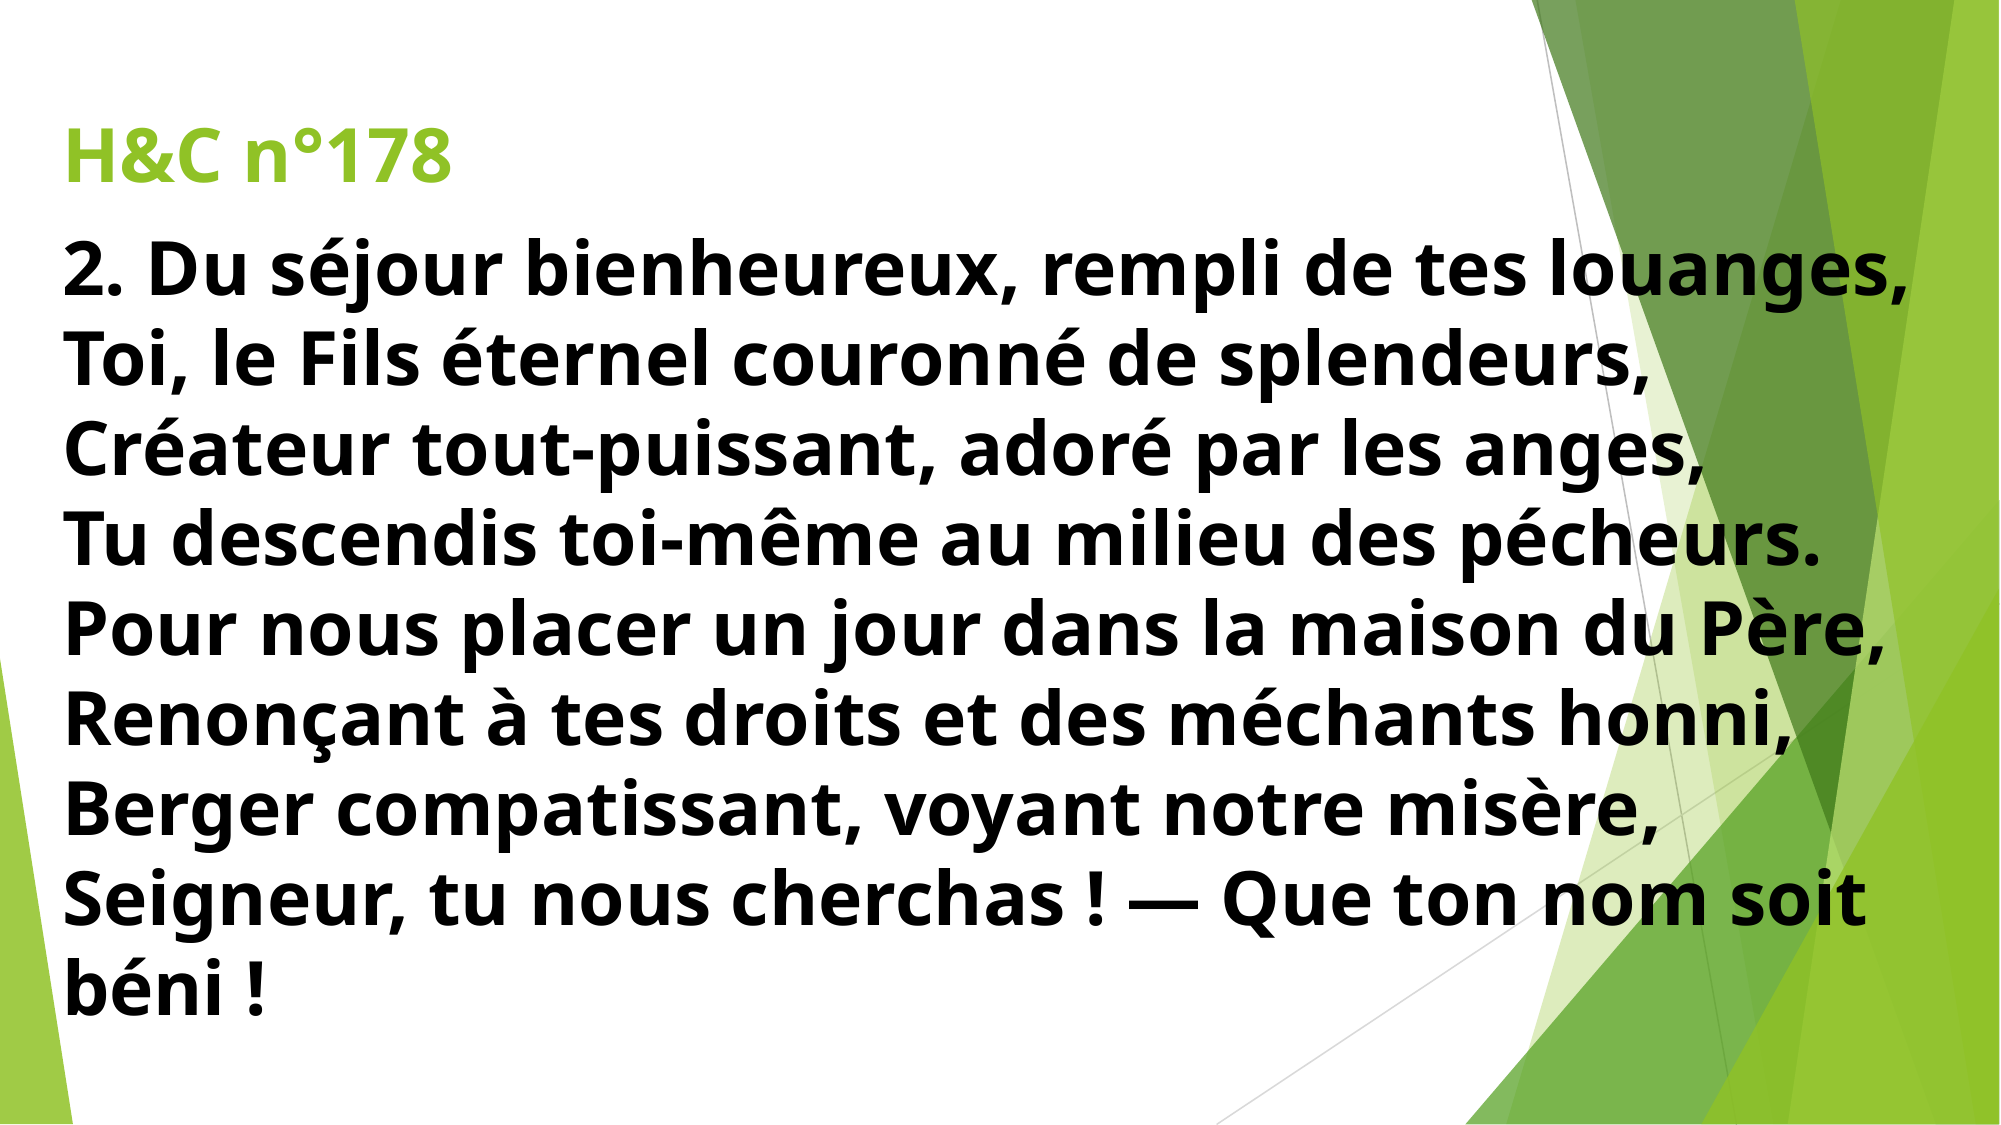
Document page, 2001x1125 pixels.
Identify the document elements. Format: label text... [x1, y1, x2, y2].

text_box H&C n°178 [47, 99, 1522, 213]
text_box 2. Du séjour bienheureux, rempli de tes louanges, Toi, le Fils éternel couronné de splendeurs, Créateur tout-puissant, adoré par les anges, Tu descendis toi-même au milieu des pécheurs. Pour nous placer un jour dans la maison du Père, Renonçant à tes droits et des méchants honni, Berger compatissant, voyant notre misère, Seigneur, tu nous cherchas ! — Que ton nom soit béni ! [47, 213, 2001, 1037]
